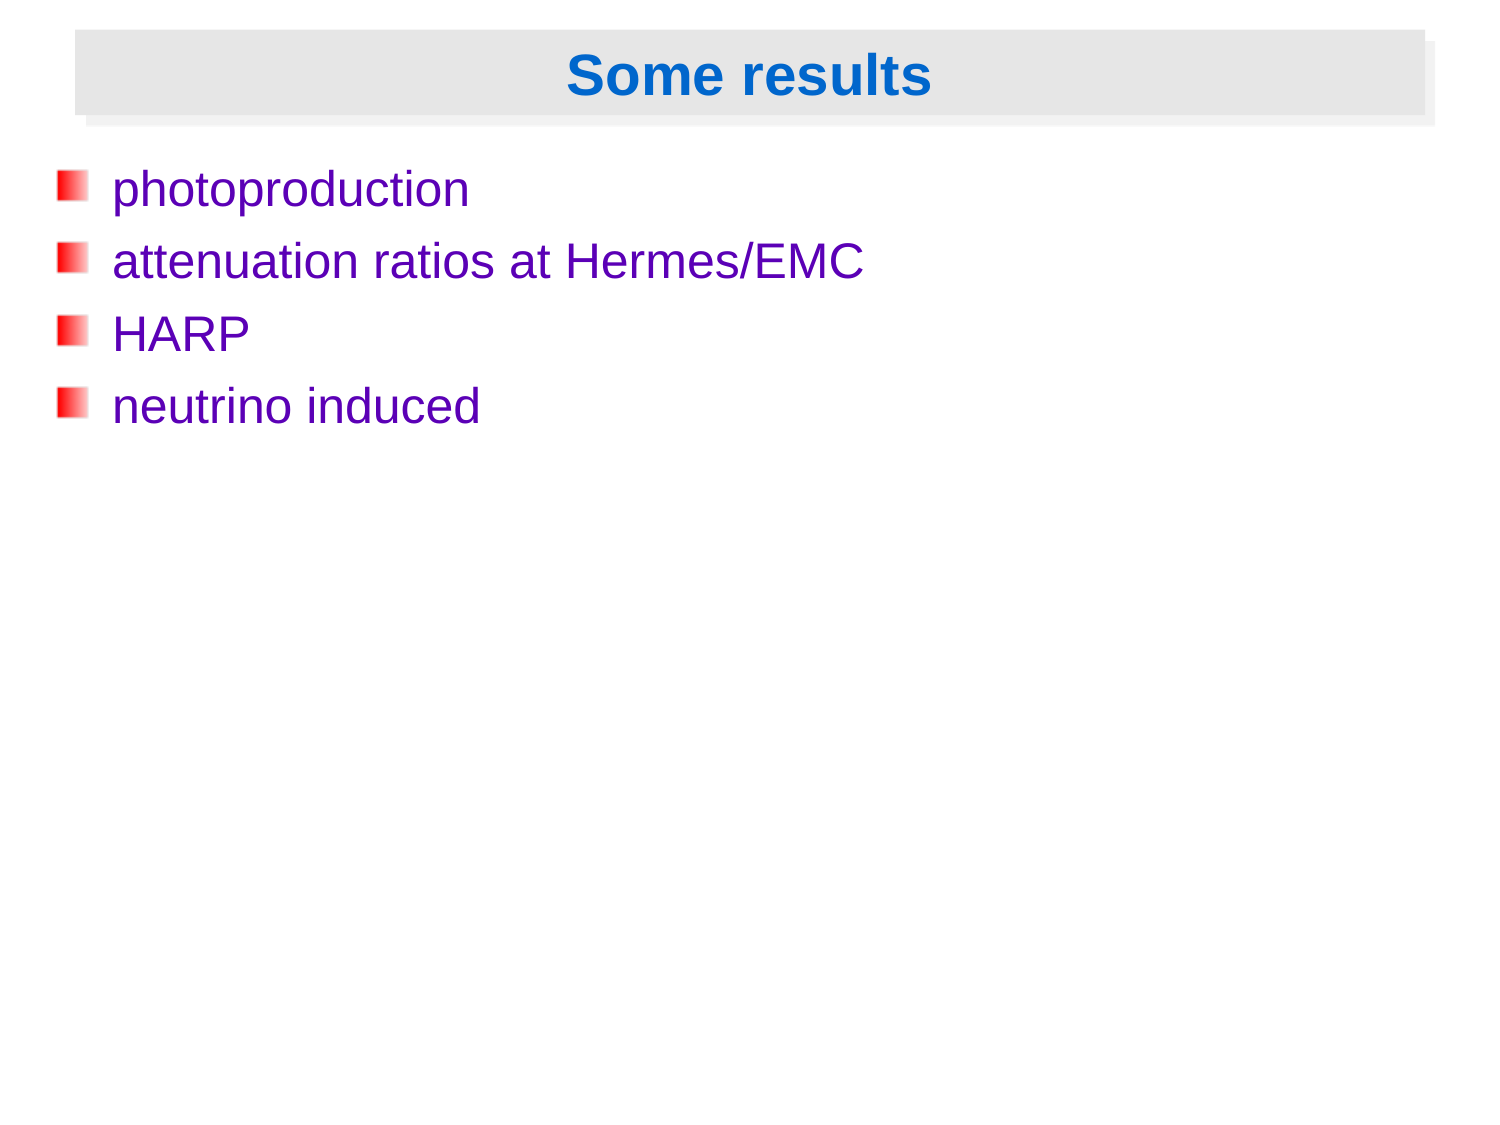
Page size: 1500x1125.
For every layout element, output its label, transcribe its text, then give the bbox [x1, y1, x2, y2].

list photoproduction attenuation ratios at Hermes/EMC HARP neutrino induced [41, 148, 1459, 1093]
title Some results [75, 29, 1426, 116]
